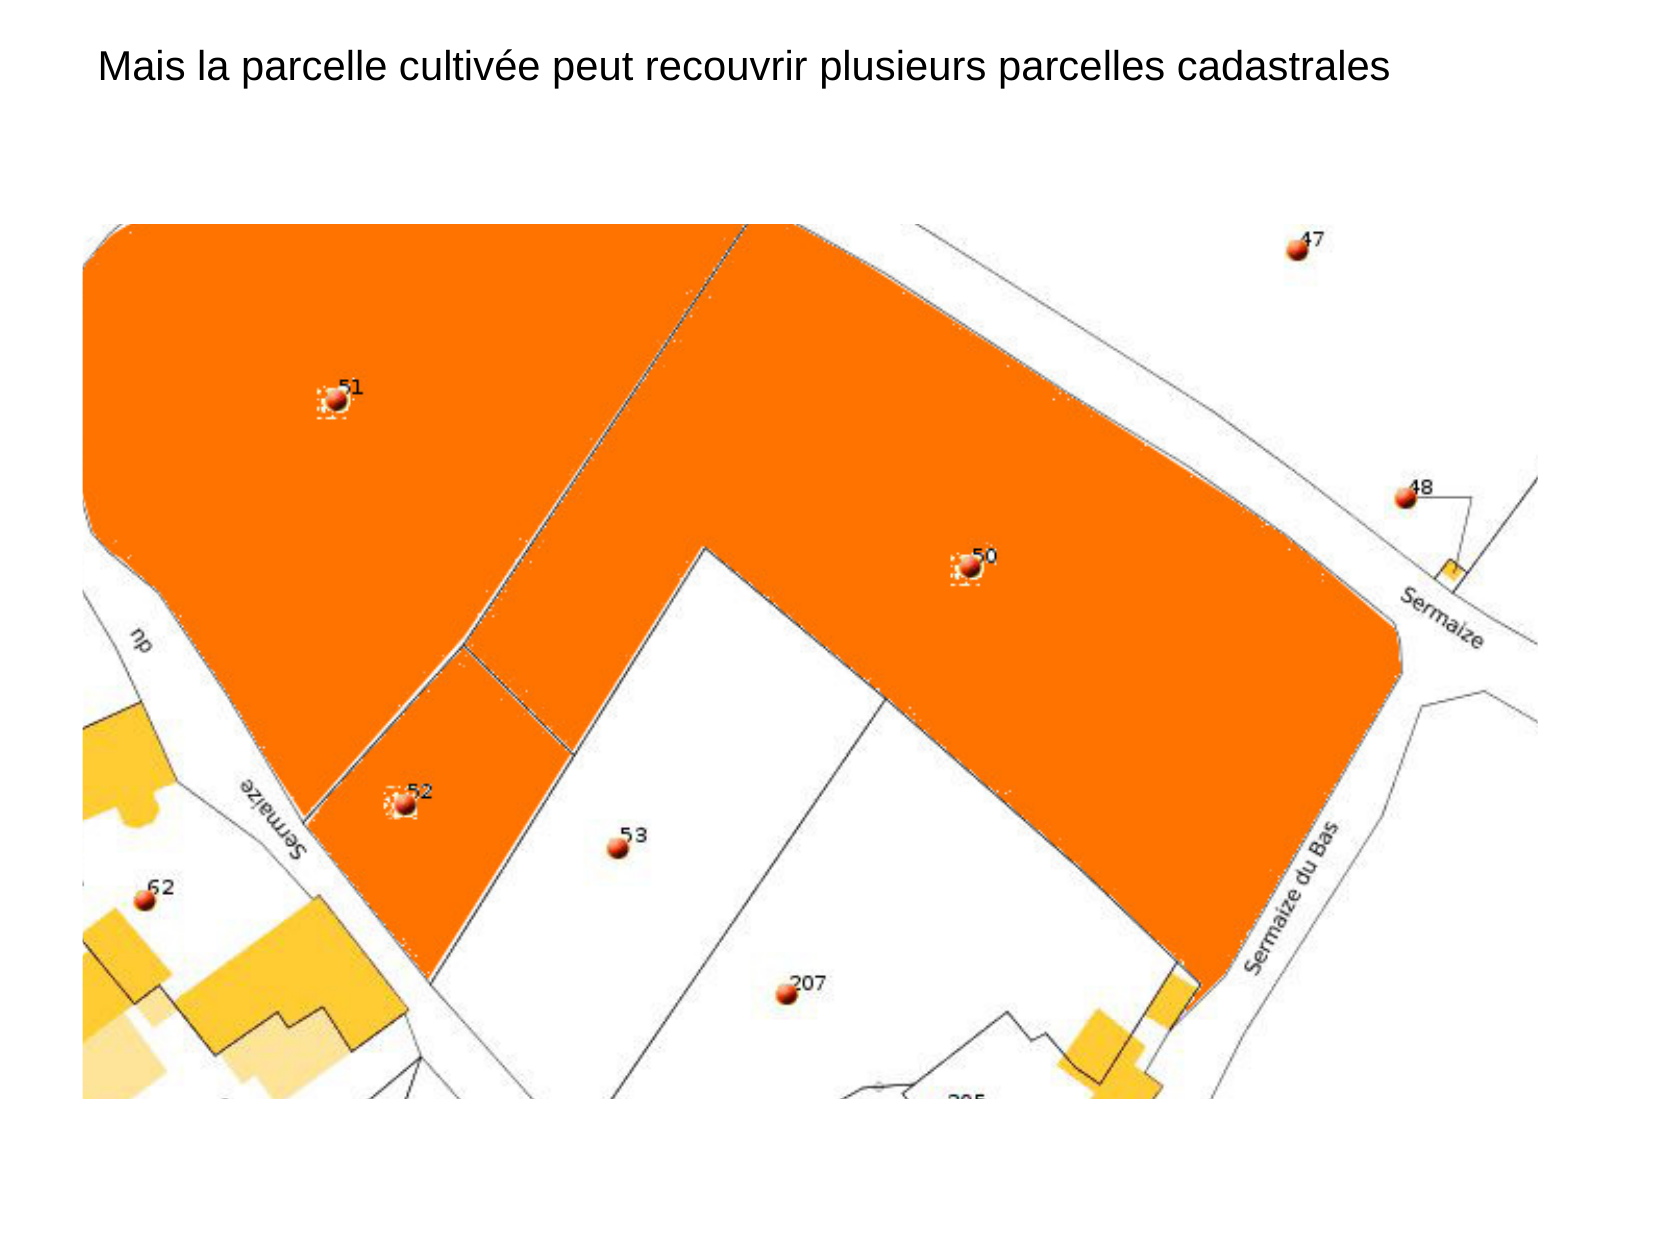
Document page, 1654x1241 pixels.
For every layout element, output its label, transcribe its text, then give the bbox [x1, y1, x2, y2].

list [82, 224, 1538, 1099]
text_box Mais la parcelle cultivée peut recouvrir plusieurs parcelles cadastrales [82, 35, 1583, 98]
